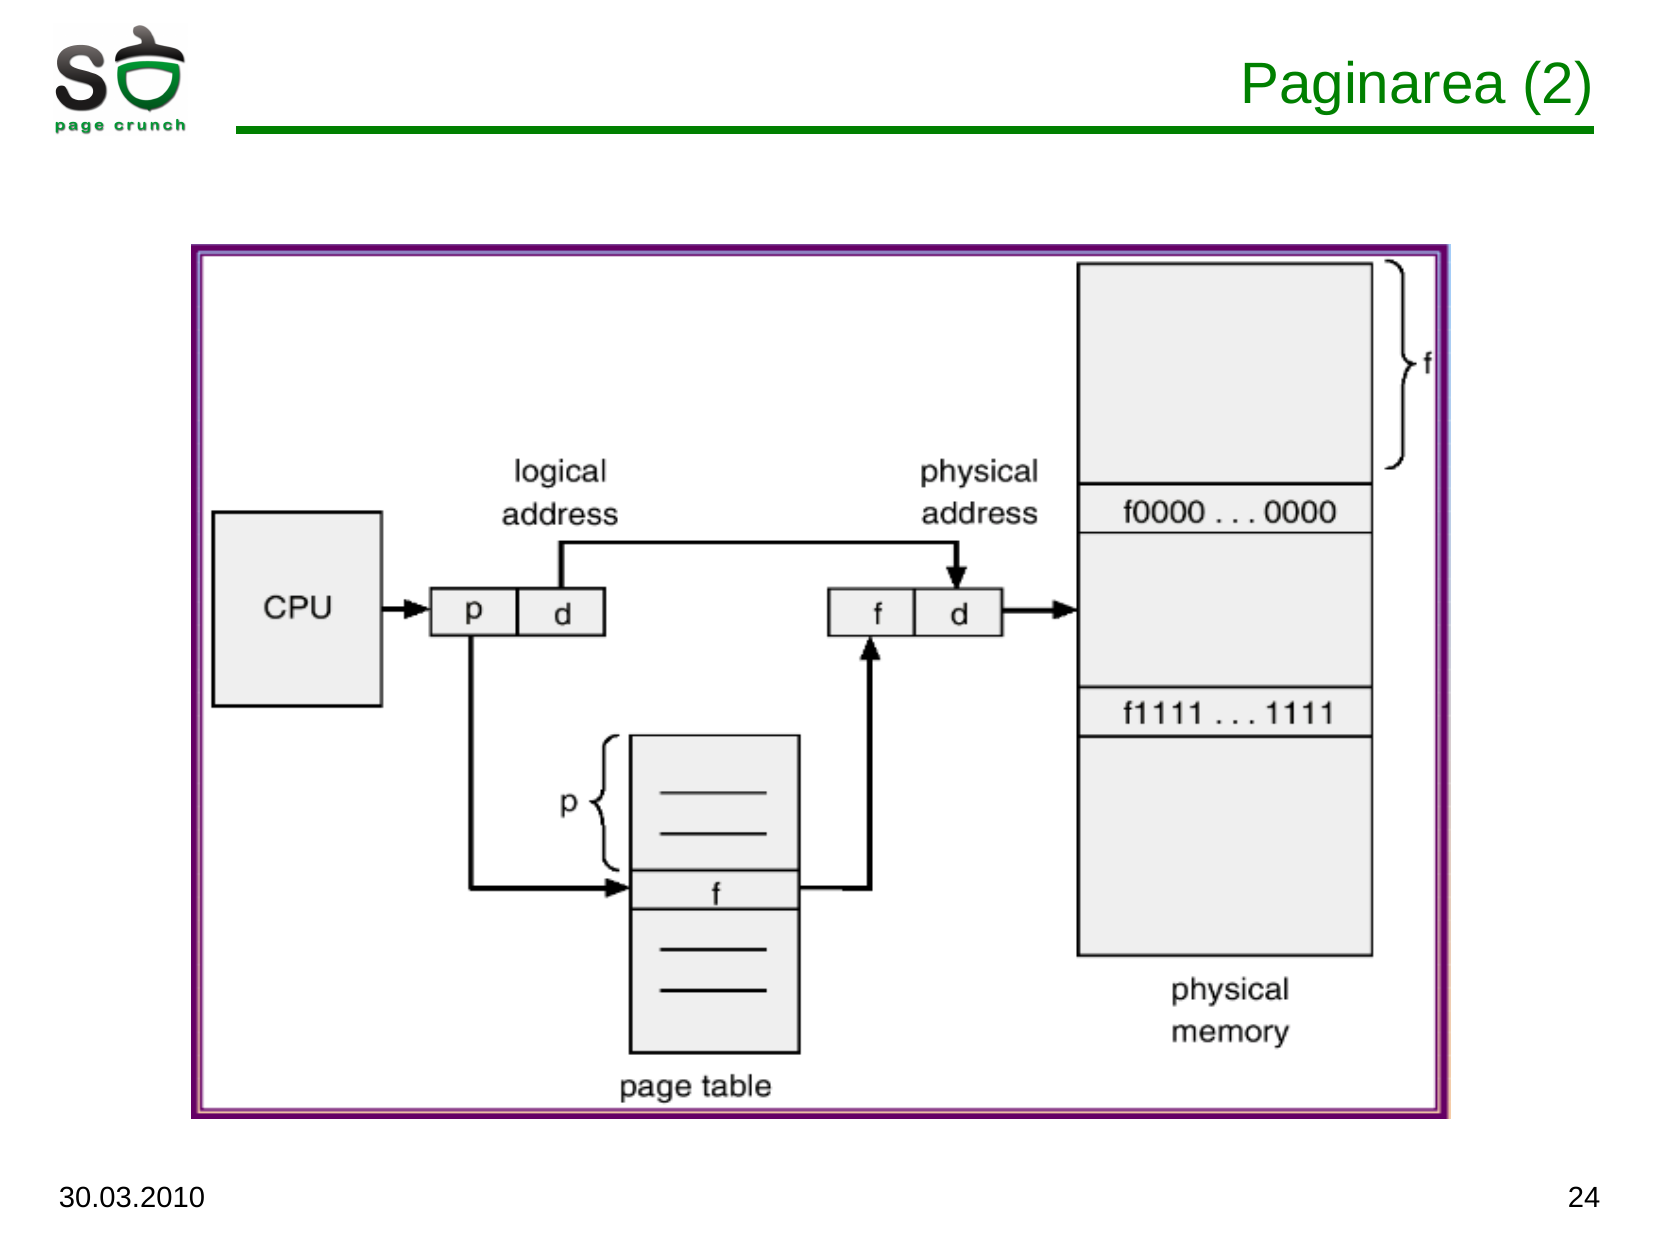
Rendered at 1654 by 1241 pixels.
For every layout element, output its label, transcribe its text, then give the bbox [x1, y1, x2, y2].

picture [53, 23, 188, 136]
picture [191, 244, 1451, 1119]
title Paginarea (2) [236, 49, 1595, 119]
